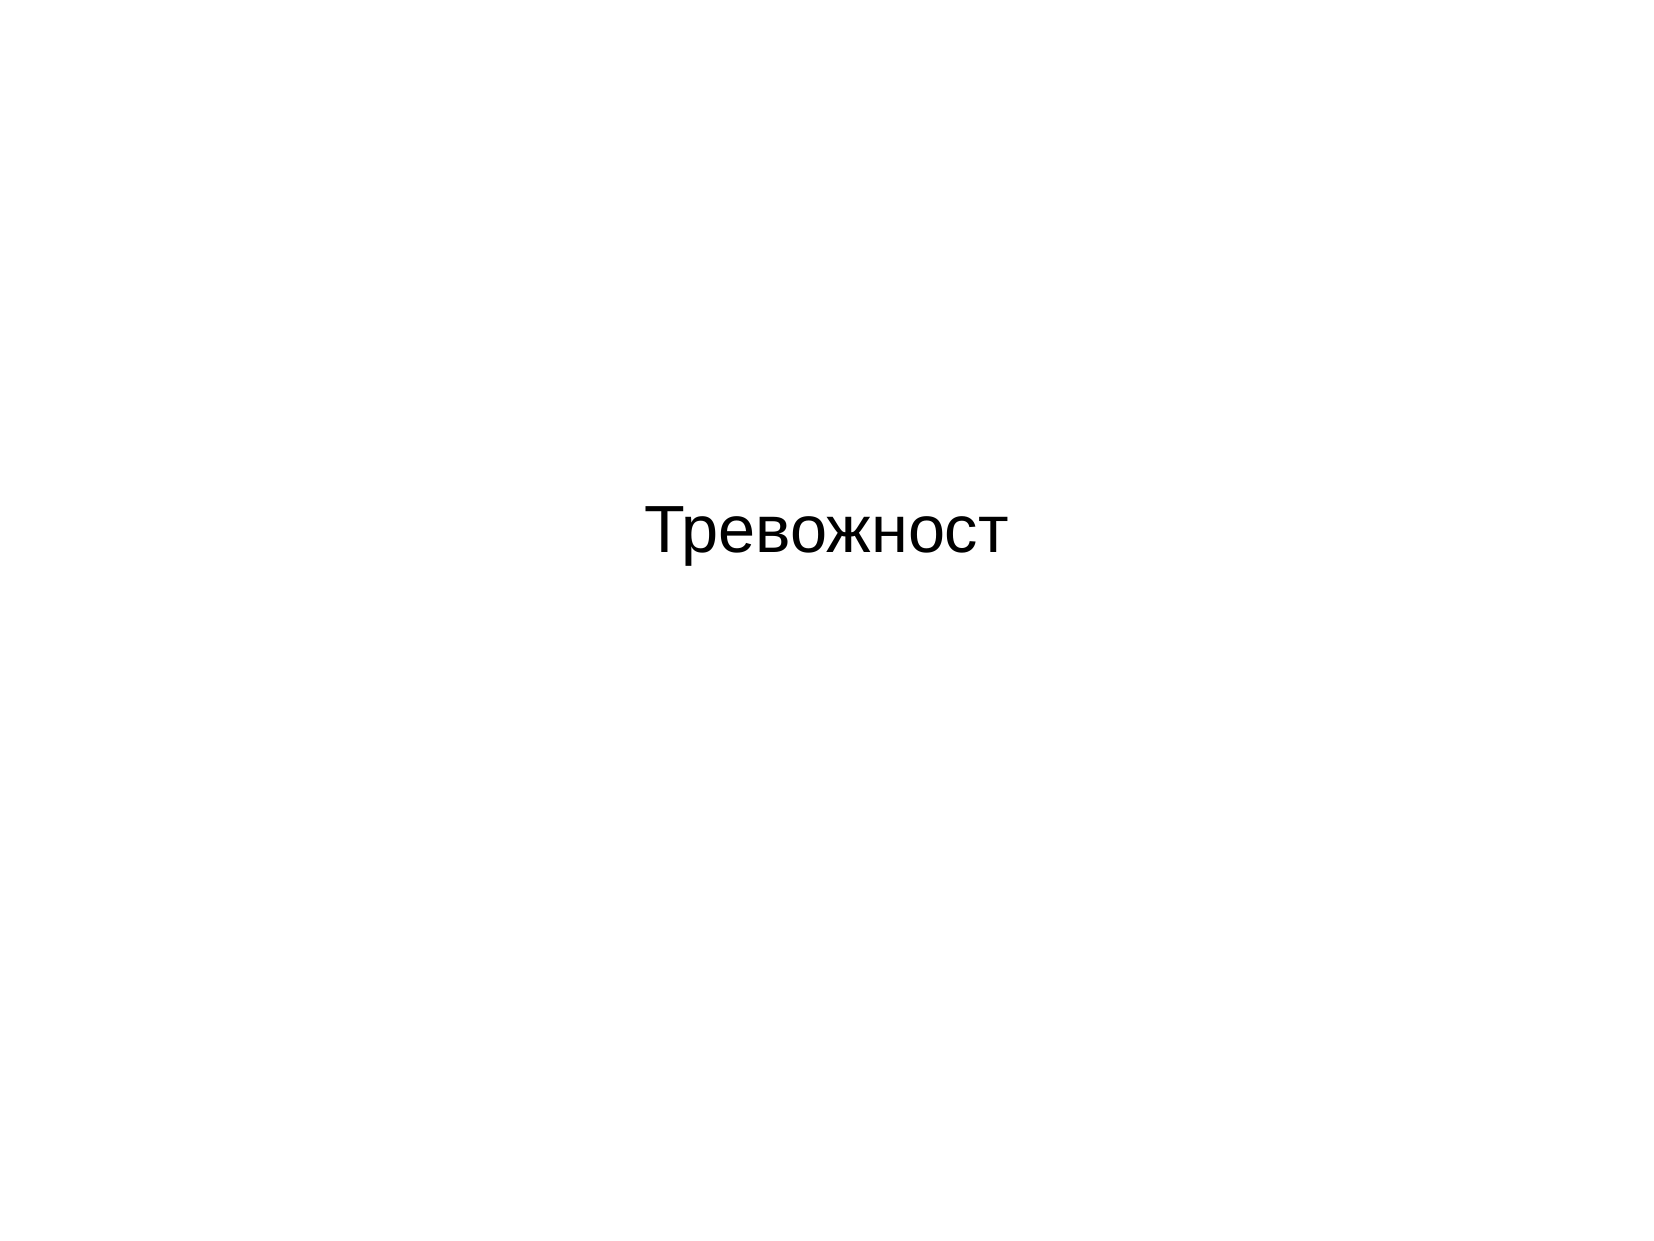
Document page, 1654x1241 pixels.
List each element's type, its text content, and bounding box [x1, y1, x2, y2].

subtitle Тревожност [82, 49, 1571, 1010]
